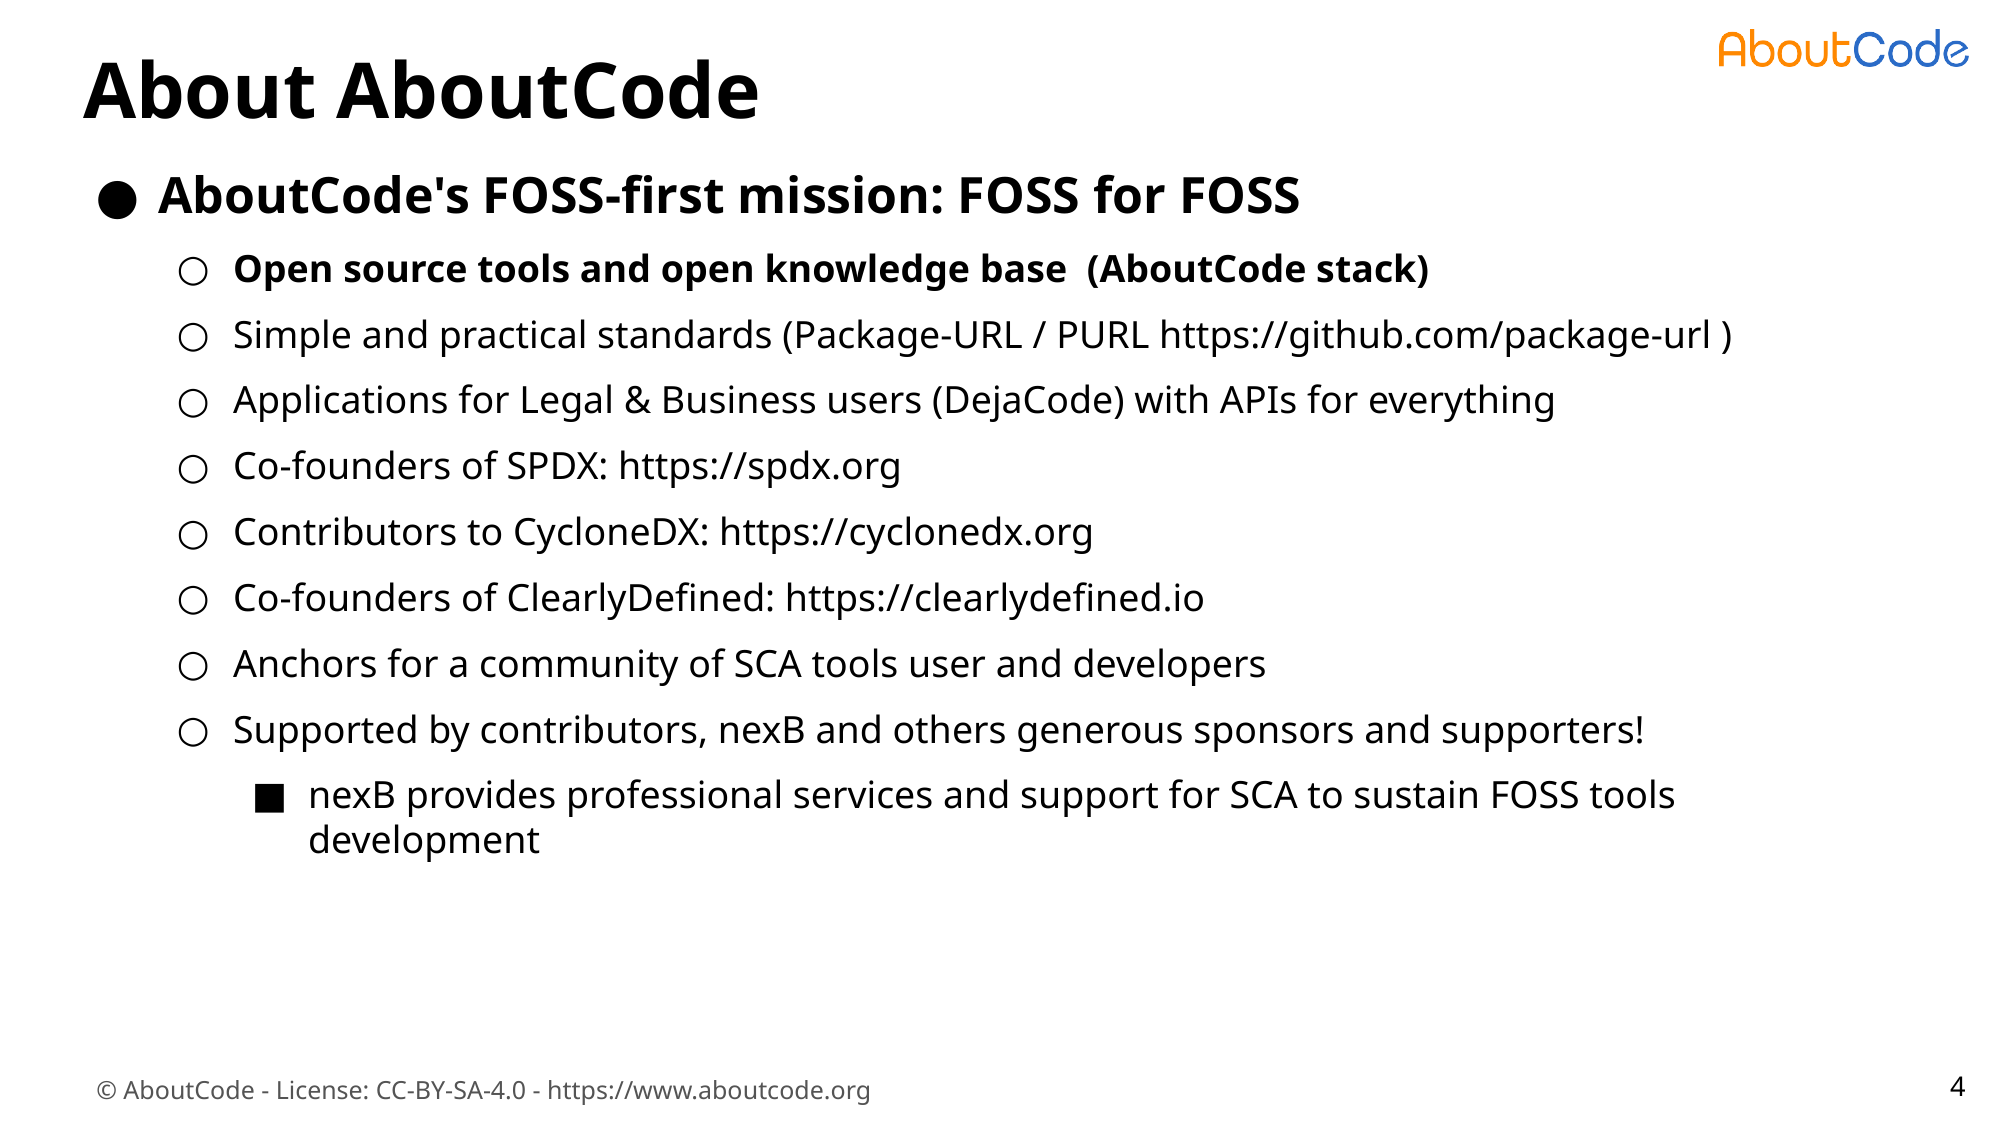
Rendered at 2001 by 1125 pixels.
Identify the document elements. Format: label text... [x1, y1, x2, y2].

slide_number <number> [1865, 1044, 1986, 1125]
title About AboutCode [68, 23, 1932, 148]
list AboutCode's FOSS-first mission: FOSS for FOSS Open source tools and open knowledge base (AboutCode stack) Simple and practical standards (Package-URL / PURL https://github.com/package-url ) Applications for Legal & Business users (DejaCode) with APIs for everything Co-founders of SPDX: https://spdx.org Contributors to CycloneDX: https://cyclonedx.org Co-founders of ClearlyDefined: https://clearlydefined.io Anchors for a community of SCA tools user and developers Supported by contributors, nexB and others generous sponsors and supporters! nexB provides professional services and support for SCA to sustain FOSS tools development [68, 148, 1932, 1000]
picture [1932, 29, 1969, 67]
